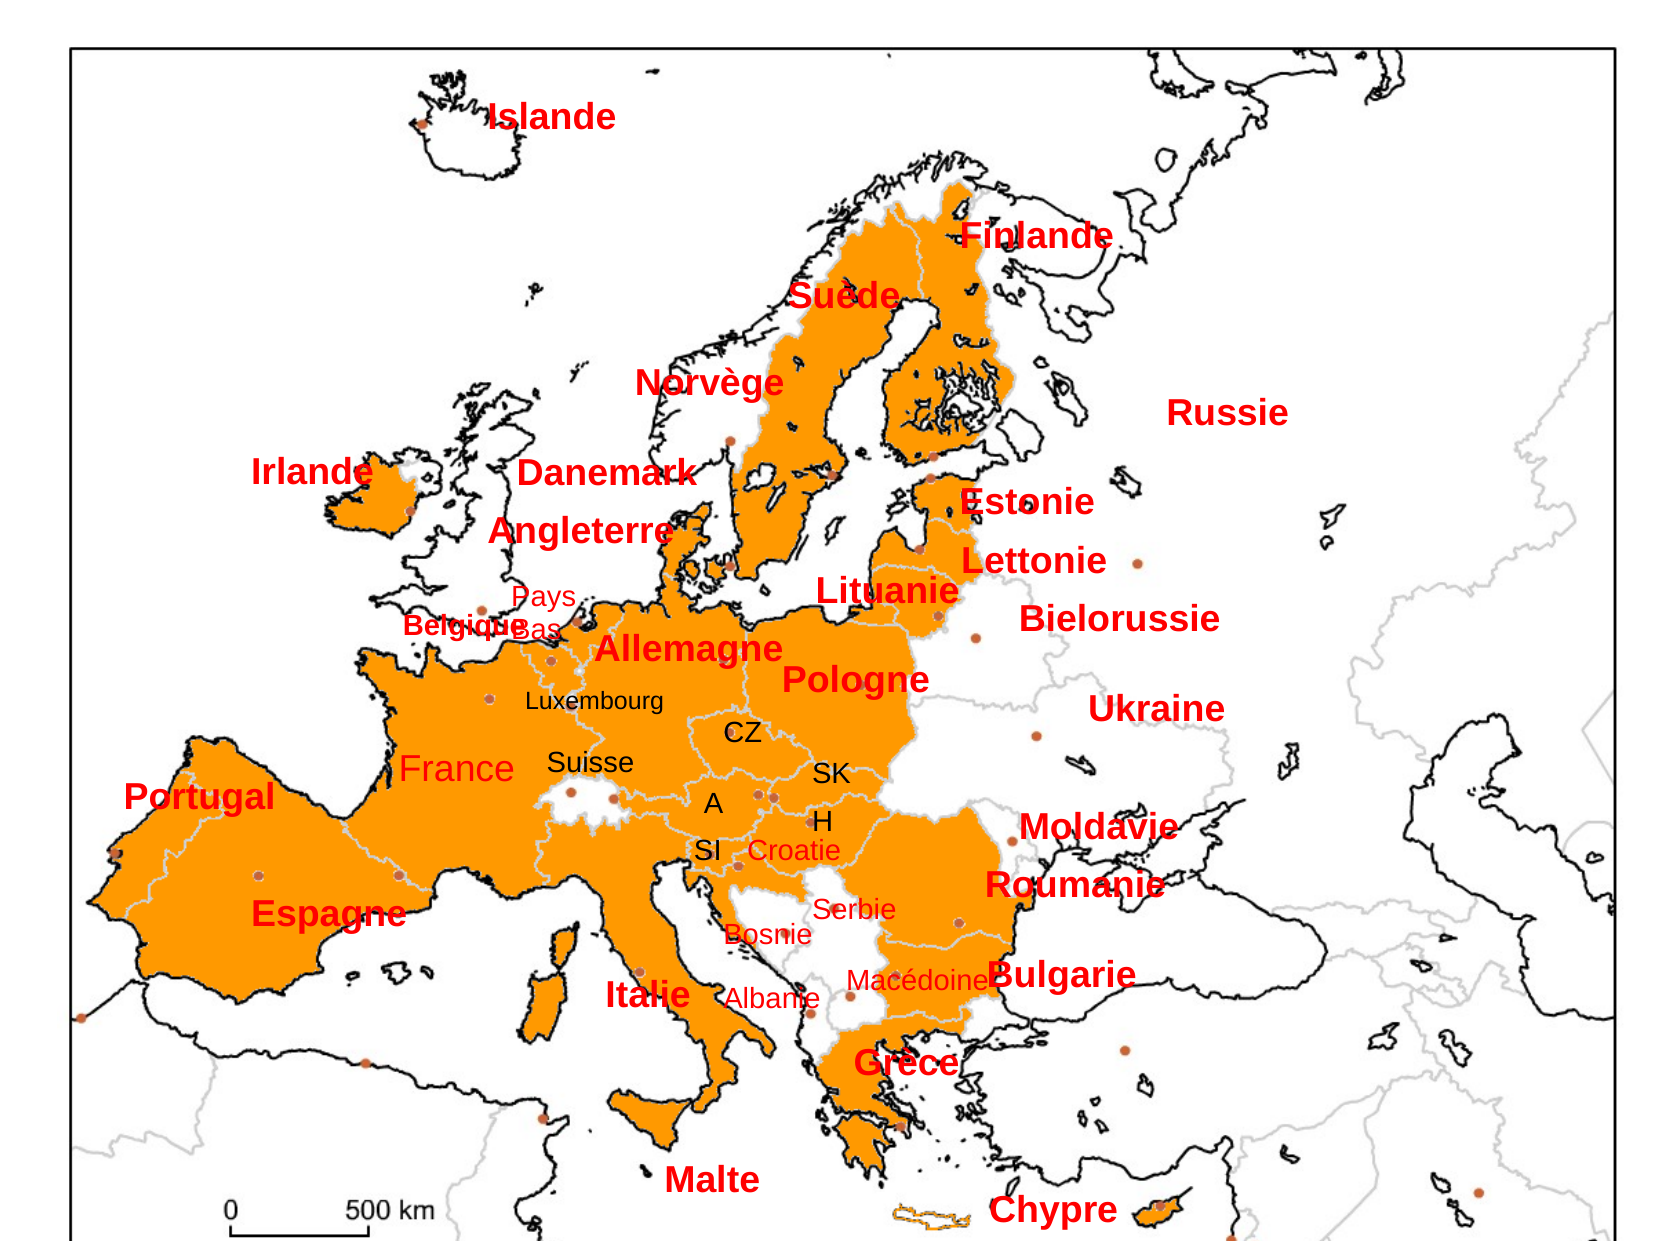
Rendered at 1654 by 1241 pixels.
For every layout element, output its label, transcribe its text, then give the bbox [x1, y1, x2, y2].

text_box Espagne [236, 884, 423, 943]
text_box Chypre [974, 1181, 1133, 1240]
text_box Russie [1151, 383, 1304, 484]
text_box Islande [472, 88, 632, 147]
text_box Irlande [236, 442, 389, 501]
text_box France [383, 740, 531, 798]
text_box Serbie [797, 885, 912, 934]
text_box SK [797, 749, 866, 798]
text_box Albanie [708, 974, 836, 1023]
text_box Suisse [531, 738, 650, 786]
picture [57, 35, 1629, 1241]
text_box Portugal [108, 767, 291, 826]
text_box Roumanie [970, 856, 1182, 915]
text_box A [689, 779, 739, 826]
text_box H [797, 797, 857, 826]
text_box Malte [649, 1151, 775, 1210]
text_box Danemark [501, 443, 713, 502]
text_box Macédoine [831, 956, 1004, 1004]
text_box CZ [708, 708, 798, 757]
text_box Finlande [944, 206, 1130, 265]
text_box Ukraine [1073, 680, 1241, 739]
text_box Moldavie [1003, 798, 1194, 857]
text_box Luxembourg [510, 679, 680, 722]
text_box Pologne [767, 650, 945, 709]
text_box Suède [773, 266, 916, 325]
text_box Belgique [388, 602, 542, 651]
text_box Bielorussie [1003, 590, 1236, 649]
text_box Bosnie [708, 910, 828, 959]
text_box SI [679, 826, 732, 875]
text_box Lituanie [800, 562, 975, 621]
text_box Italie [590, 965, 706, 1024]
text_box Estonie [944, 473, 1111, 532]
text_box Lettonie [946, 532, 1123, 591]
text_box Croatie [732, 826, 857, 875]
text_box Angleterre [472, 501, 689, 561]
text_box Allemagne [579, 620, 798, 679]
text_box Grèce [838, 1034, 975, 1093]
text_box Norvège [620, 354, 799, 413]
text_box Bulgarie [971, 945, 1152, 1004]
text_box Pays Bas [496, 572, 650, 621]
